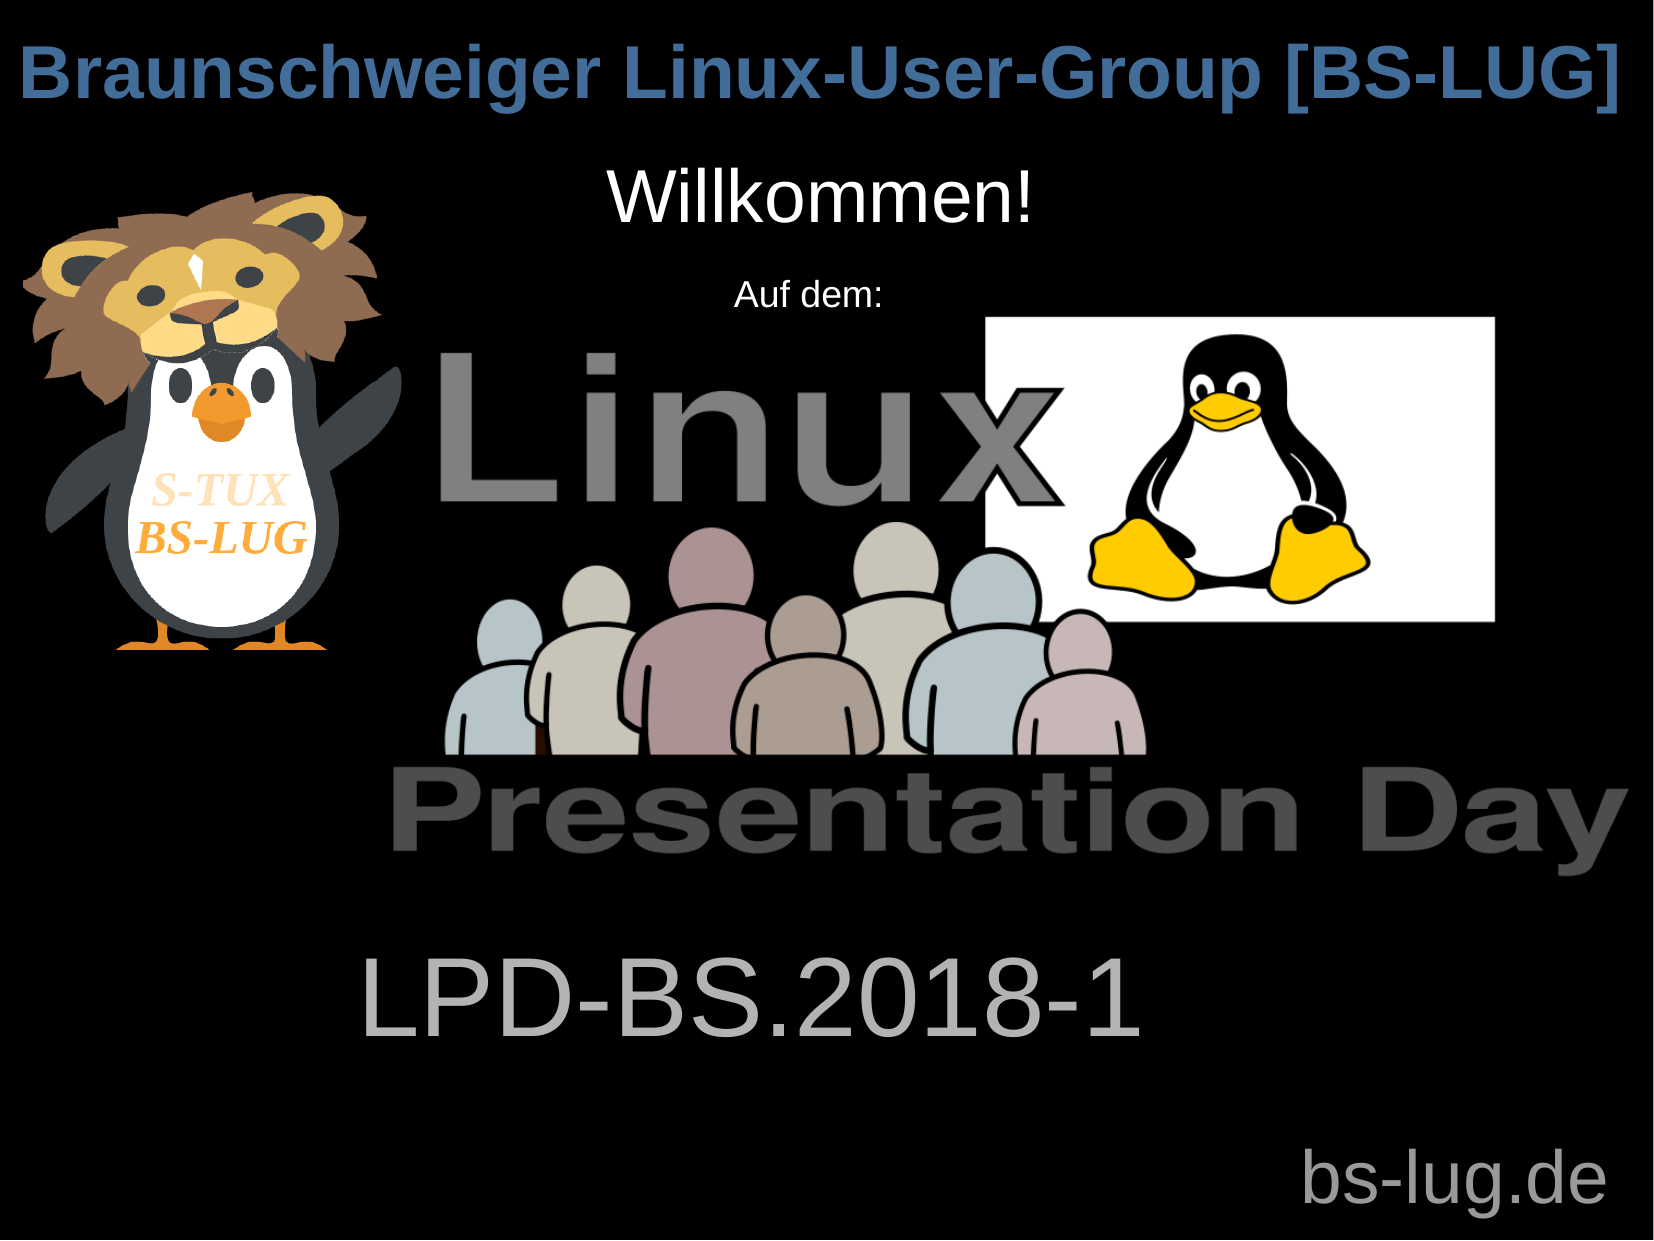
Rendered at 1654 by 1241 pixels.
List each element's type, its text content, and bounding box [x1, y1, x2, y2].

picture [23, 191, 1654, 914]
text_box Willkommen! [437, 147, 1205, 247]
text_box Auf dem: [614, 265, 1004, 323]
text_box LPD-BS.2018-1 [342, 927, 1252, 1068]
